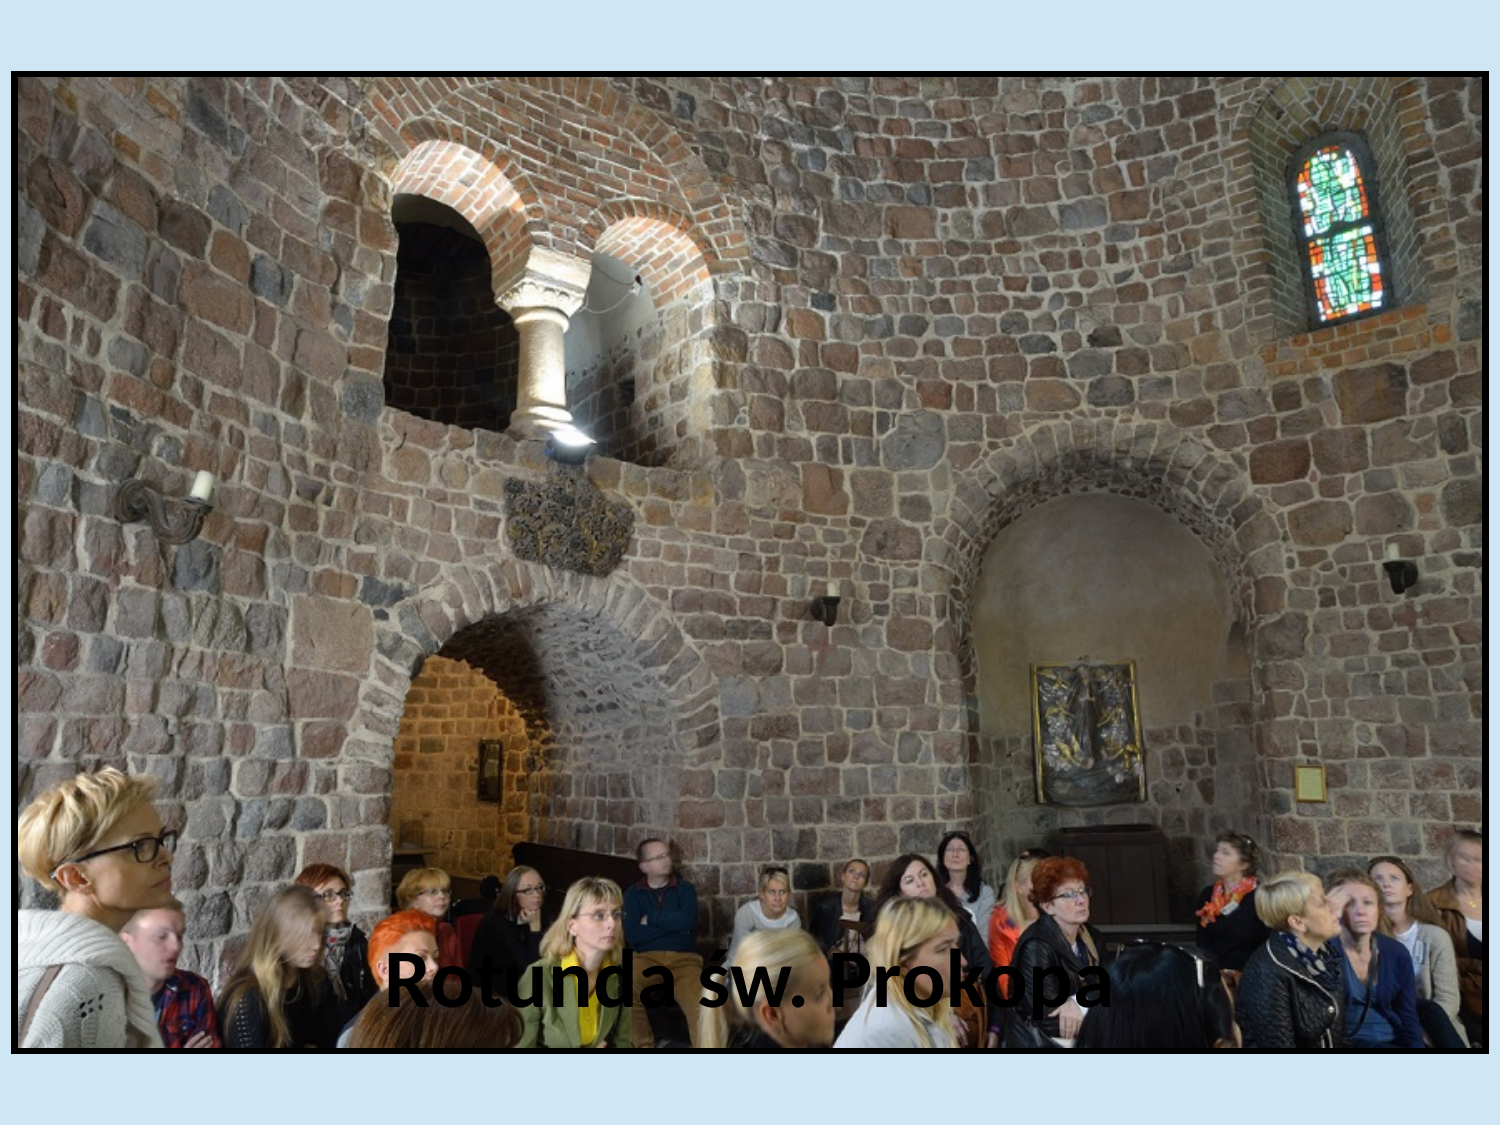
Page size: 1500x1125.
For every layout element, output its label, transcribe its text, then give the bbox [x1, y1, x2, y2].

text_box Rotunda św. Prokopa [370, 916, 1130, 1032]
picture [17, 77, 1483, 1048]
